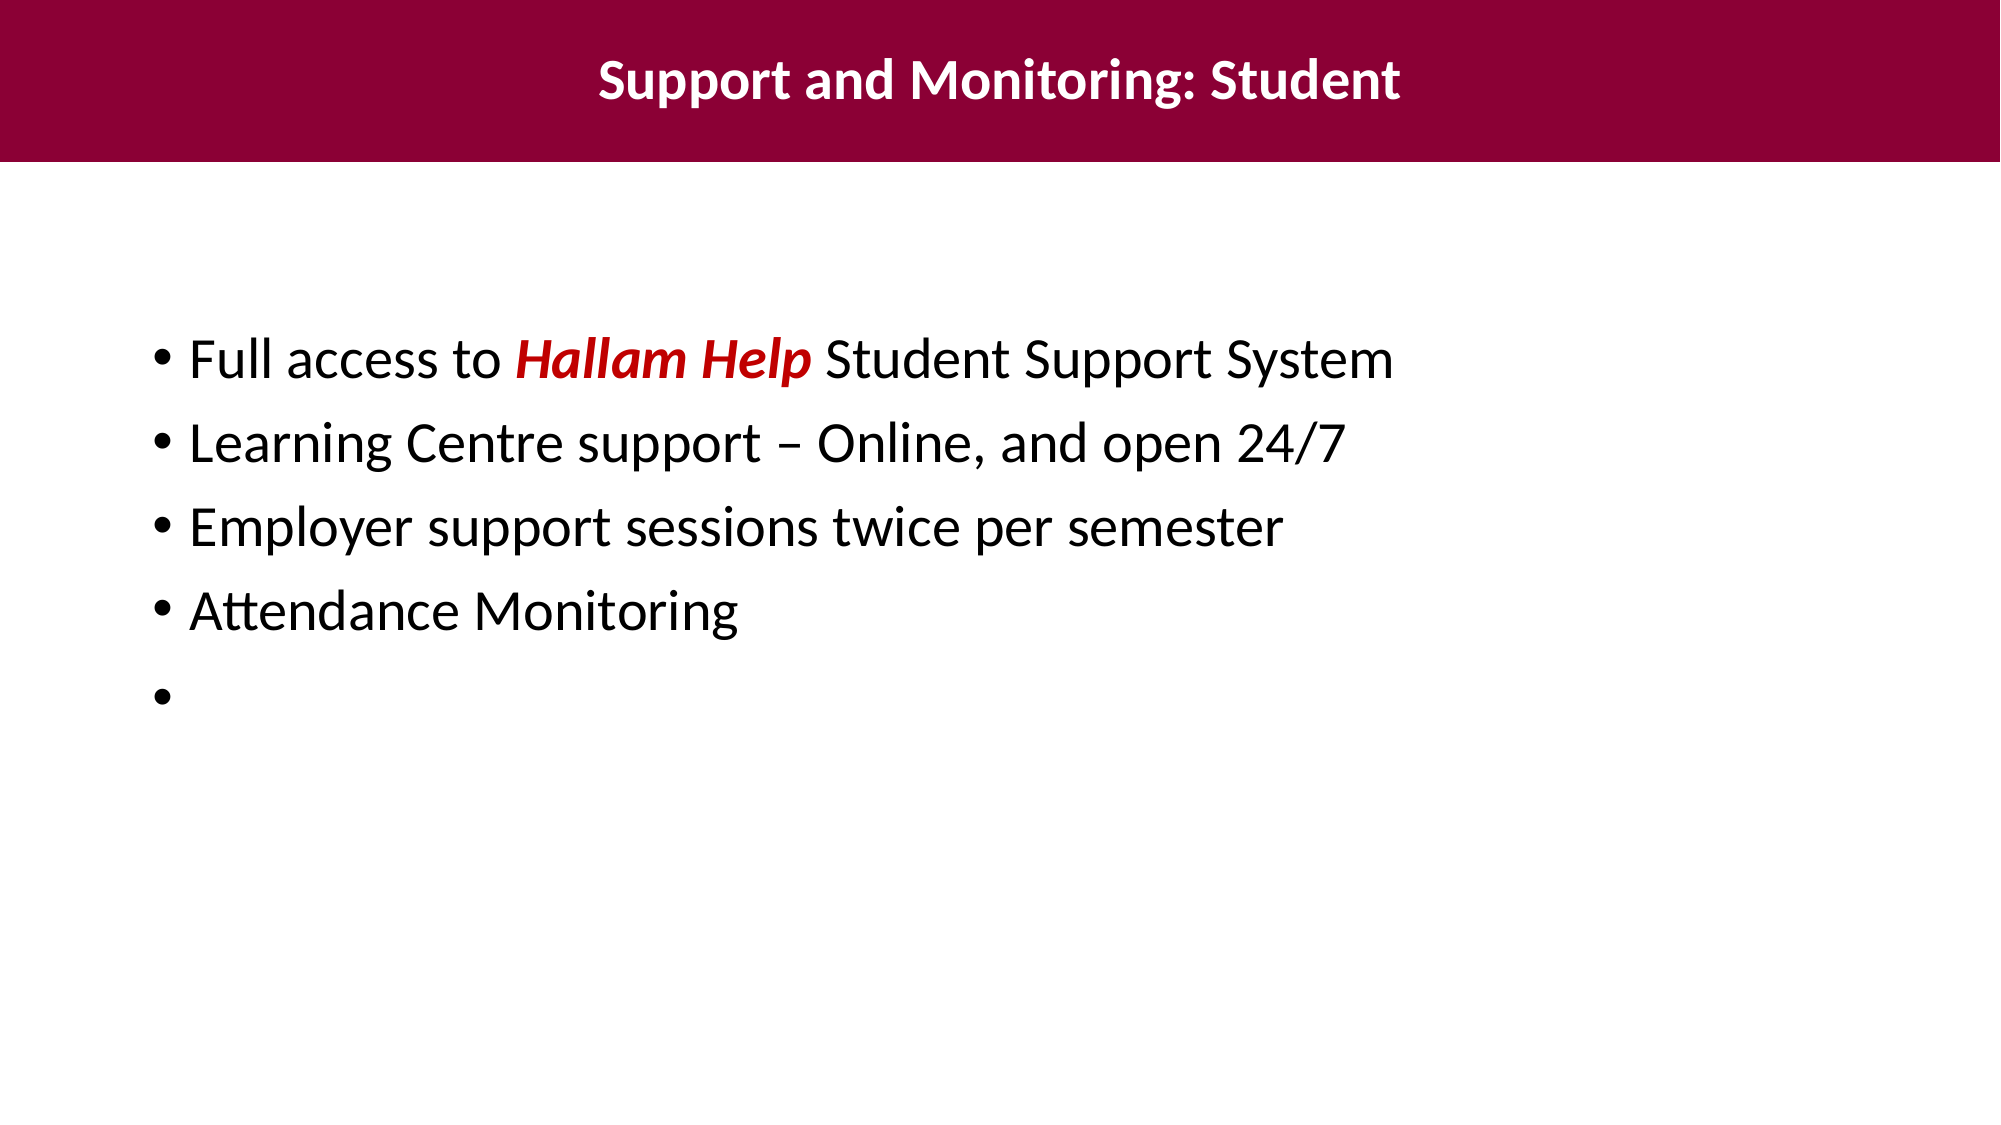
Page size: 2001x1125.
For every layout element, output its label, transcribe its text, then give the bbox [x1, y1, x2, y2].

list Full access to Hallam Help Student Support System Learning Centre support – Online, and open 24/7 Employer support sessions twice per semester Attendance Monitoring [137, 321, 1863, 1036]
text_box Support and Monitoring: Student [0, 0, 2000, 162]
